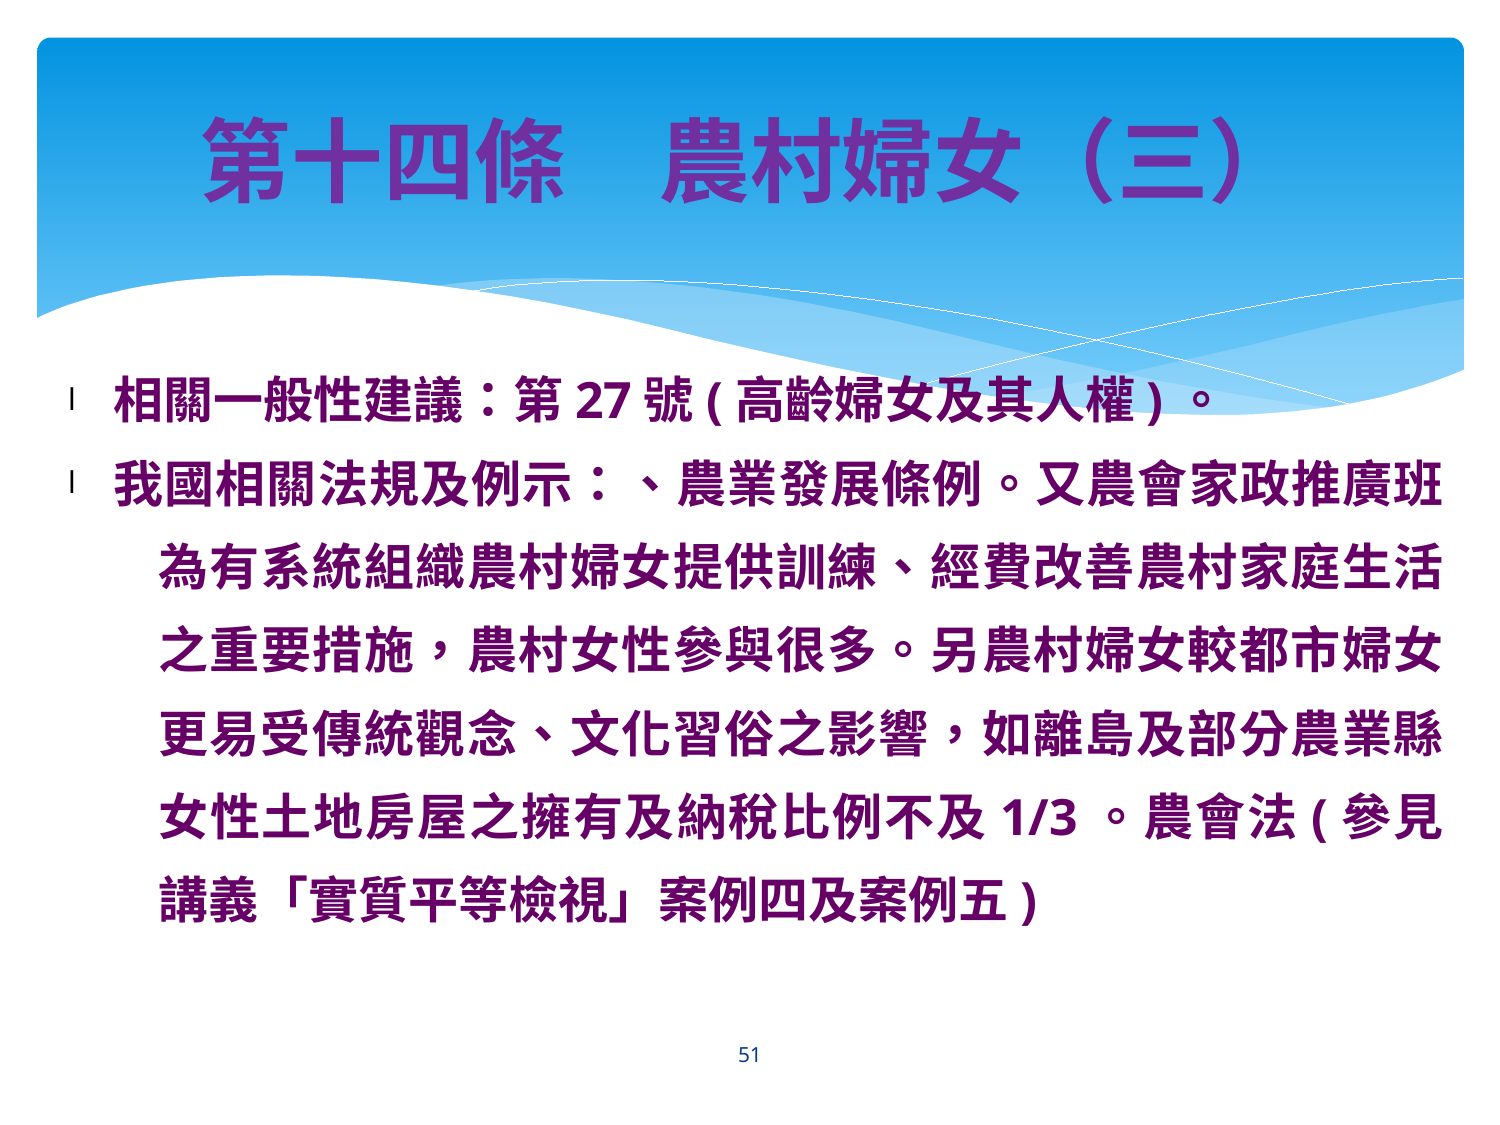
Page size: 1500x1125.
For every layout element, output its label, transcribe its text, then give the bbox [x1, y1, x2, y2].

text_box 51 [654, 1025, 846, 1086]
text_box 相關一般性建議：第27號(高齡婦女及其人權)。 我國相關法規及例示：、農業發展條例。又農會家政推廣班為有系統組織農村婦女提供訓練、經費改善農村家庭生活之重要措施，農村女性參與很多。另農村婦女較都市婦女更易受傳統觀念、文化習俗之影響，如離島及部分農業縣女性土地房屋之擁有及納稅比例不及1/3。農會法(參見講義「實質平等檢視」案例四及案例五) [53, 338, 1459, 936]
title 第十四條 農村婦女（三） [75, 55, 1426, 262]
